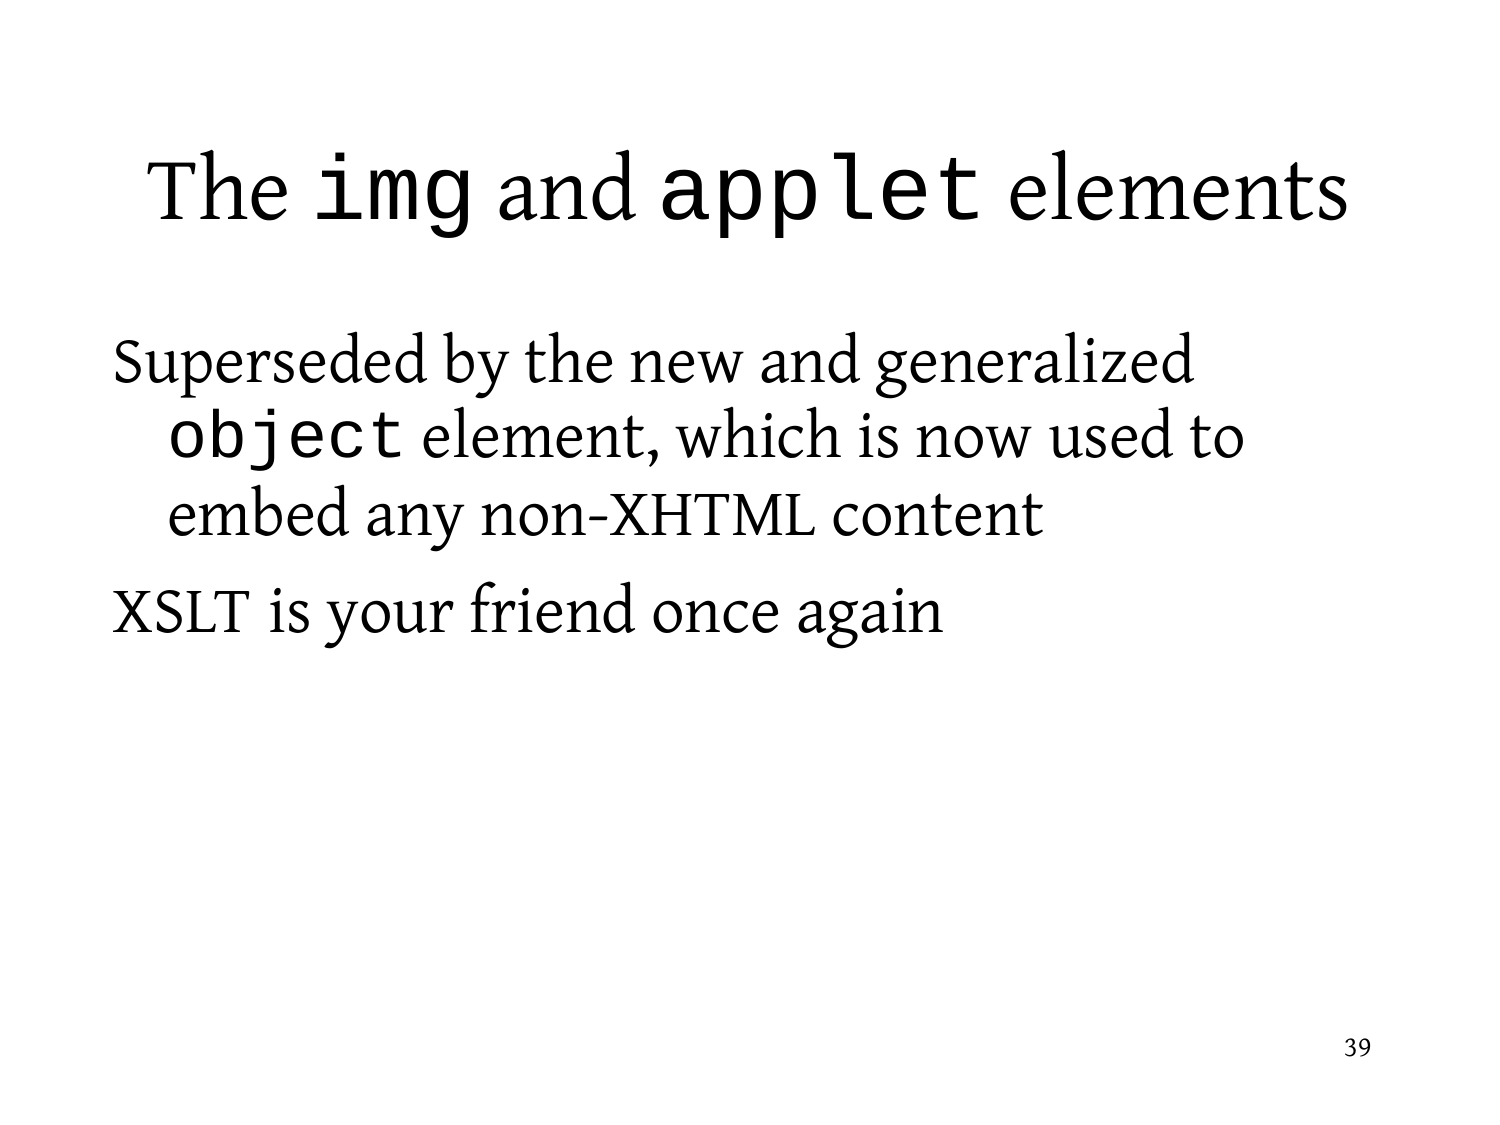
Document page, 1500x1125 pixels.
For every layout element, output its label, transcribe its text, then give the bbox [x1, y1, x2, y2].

title The img and applet elements [112, 63, 1387, 324]
list Superseded by the new and generalized object element, which is now used to embed any non-XHTML content XSLT is your friend once again [112, 324, 1387, 1000]
